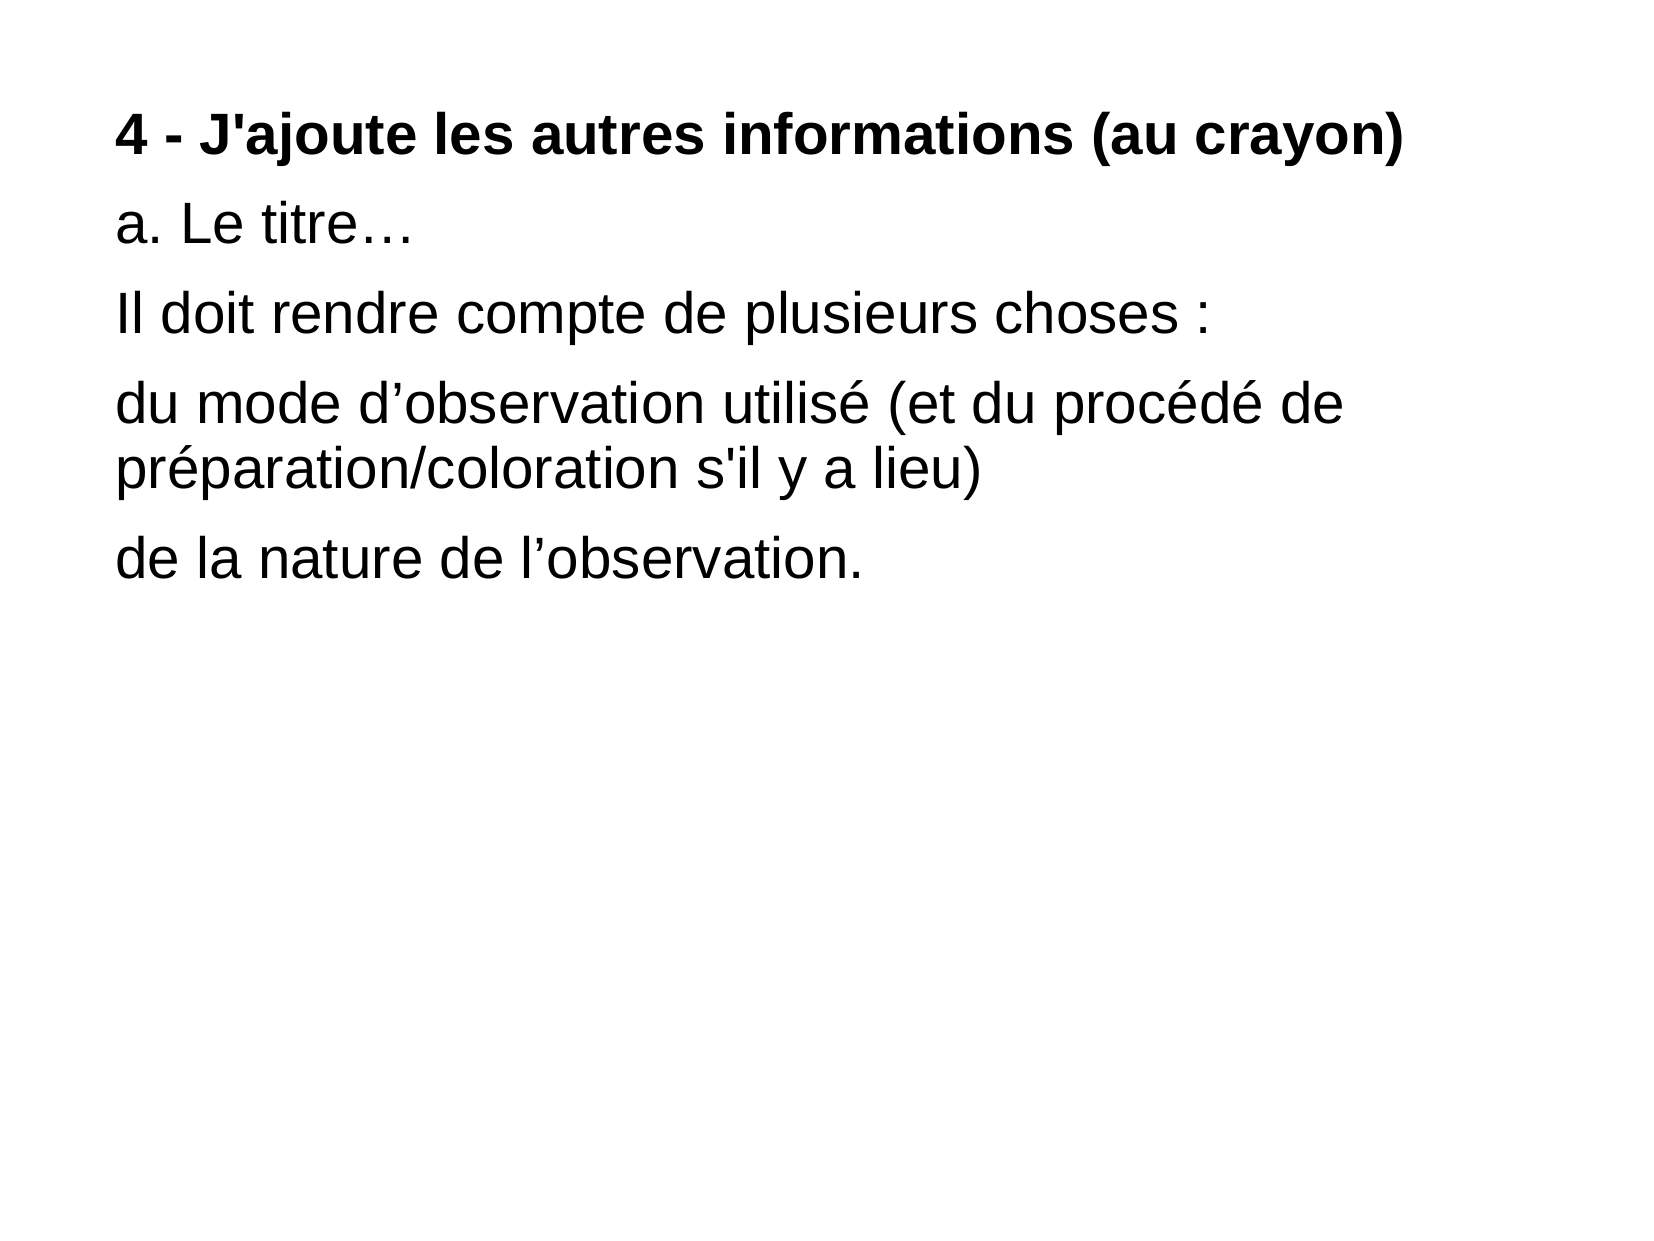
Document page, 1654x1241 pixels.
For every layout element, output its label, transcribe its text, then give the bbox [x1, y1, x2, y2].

text_box 4 - J'ajoute les autres informations (au crayon) a. Le titre… Il doit rendre compte de plusieurs choses : du mode d’observation utilisé (et du procédé de préparation/coloration s'il y a lieu) de la nature de l’observation. [100, 94, 1566, 841]
